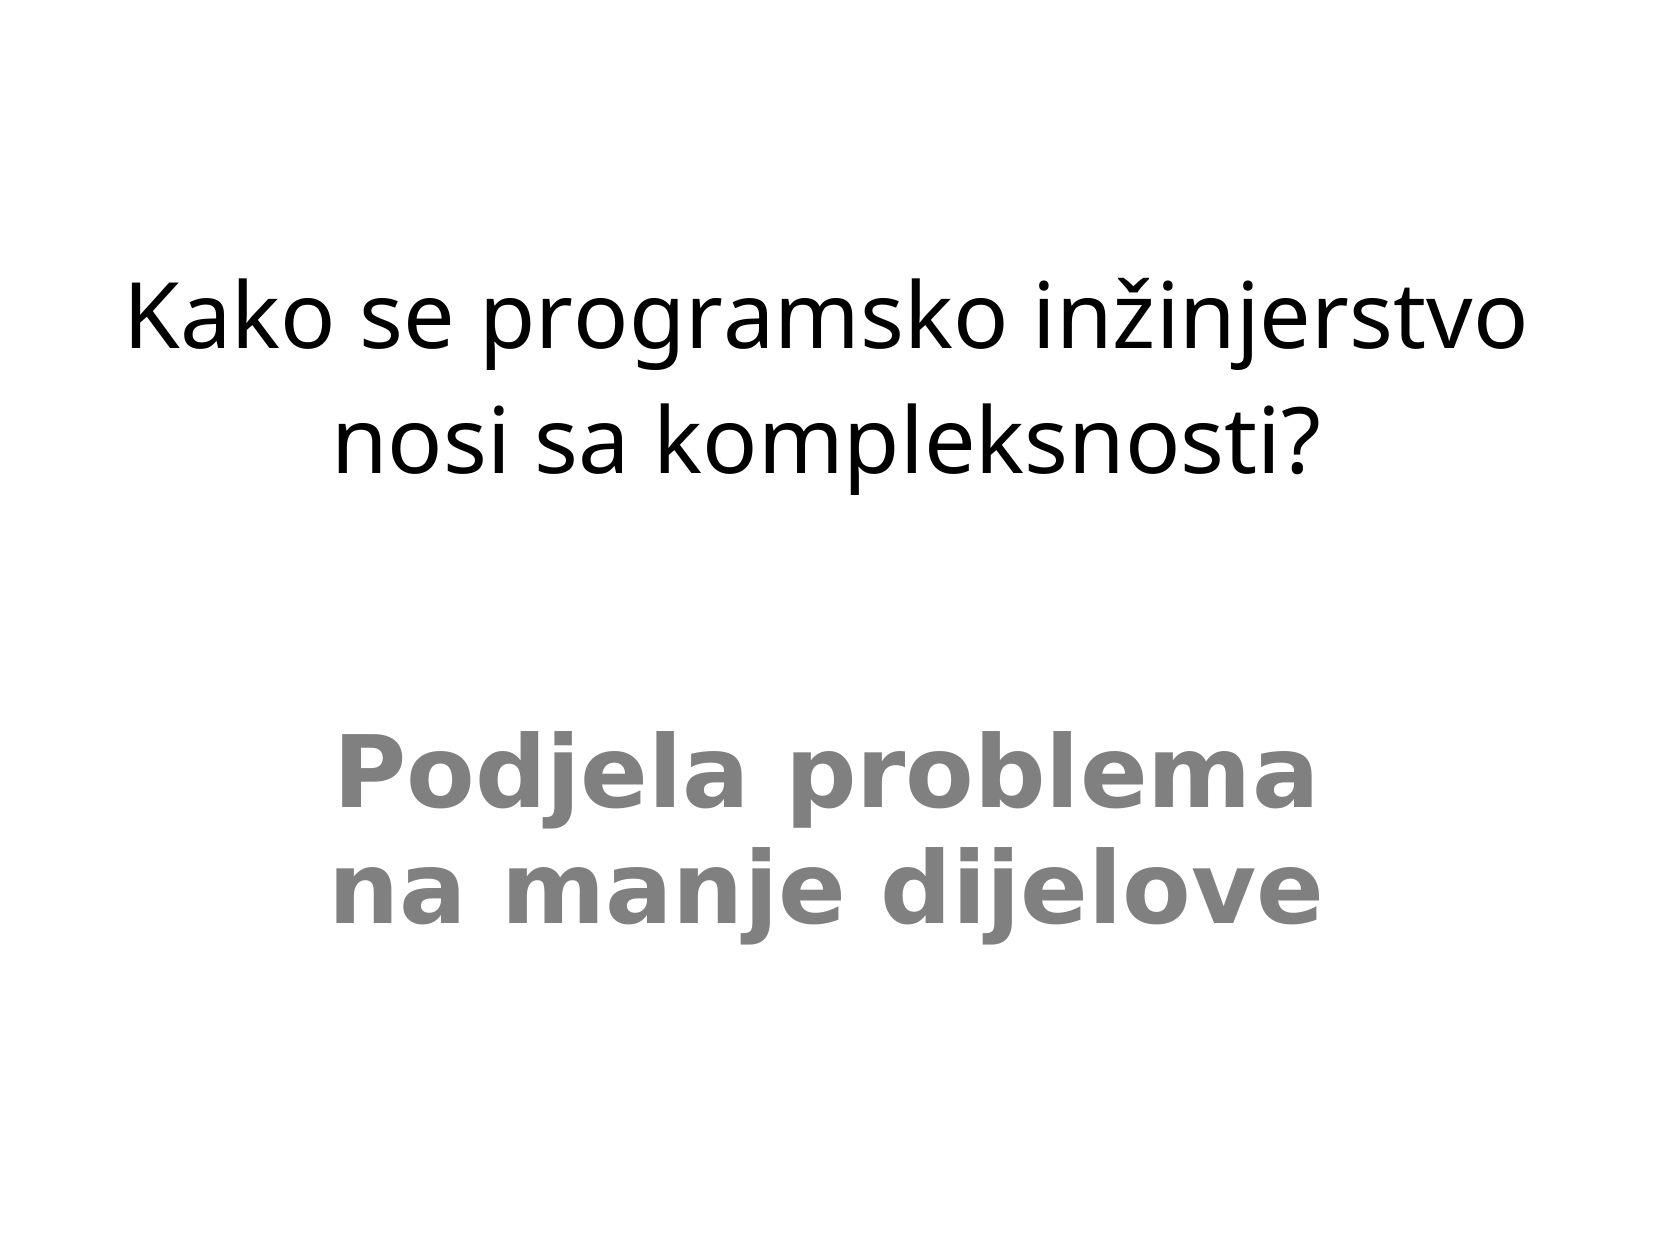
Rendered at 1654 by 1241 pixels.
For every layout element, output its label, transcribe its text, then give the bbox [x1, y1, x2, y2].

text_box Kako se programsko inžinjerstvo nosi sa kompleksnosti? Podjela problema na manje dijelove [82, 88, 1571, 1109]
